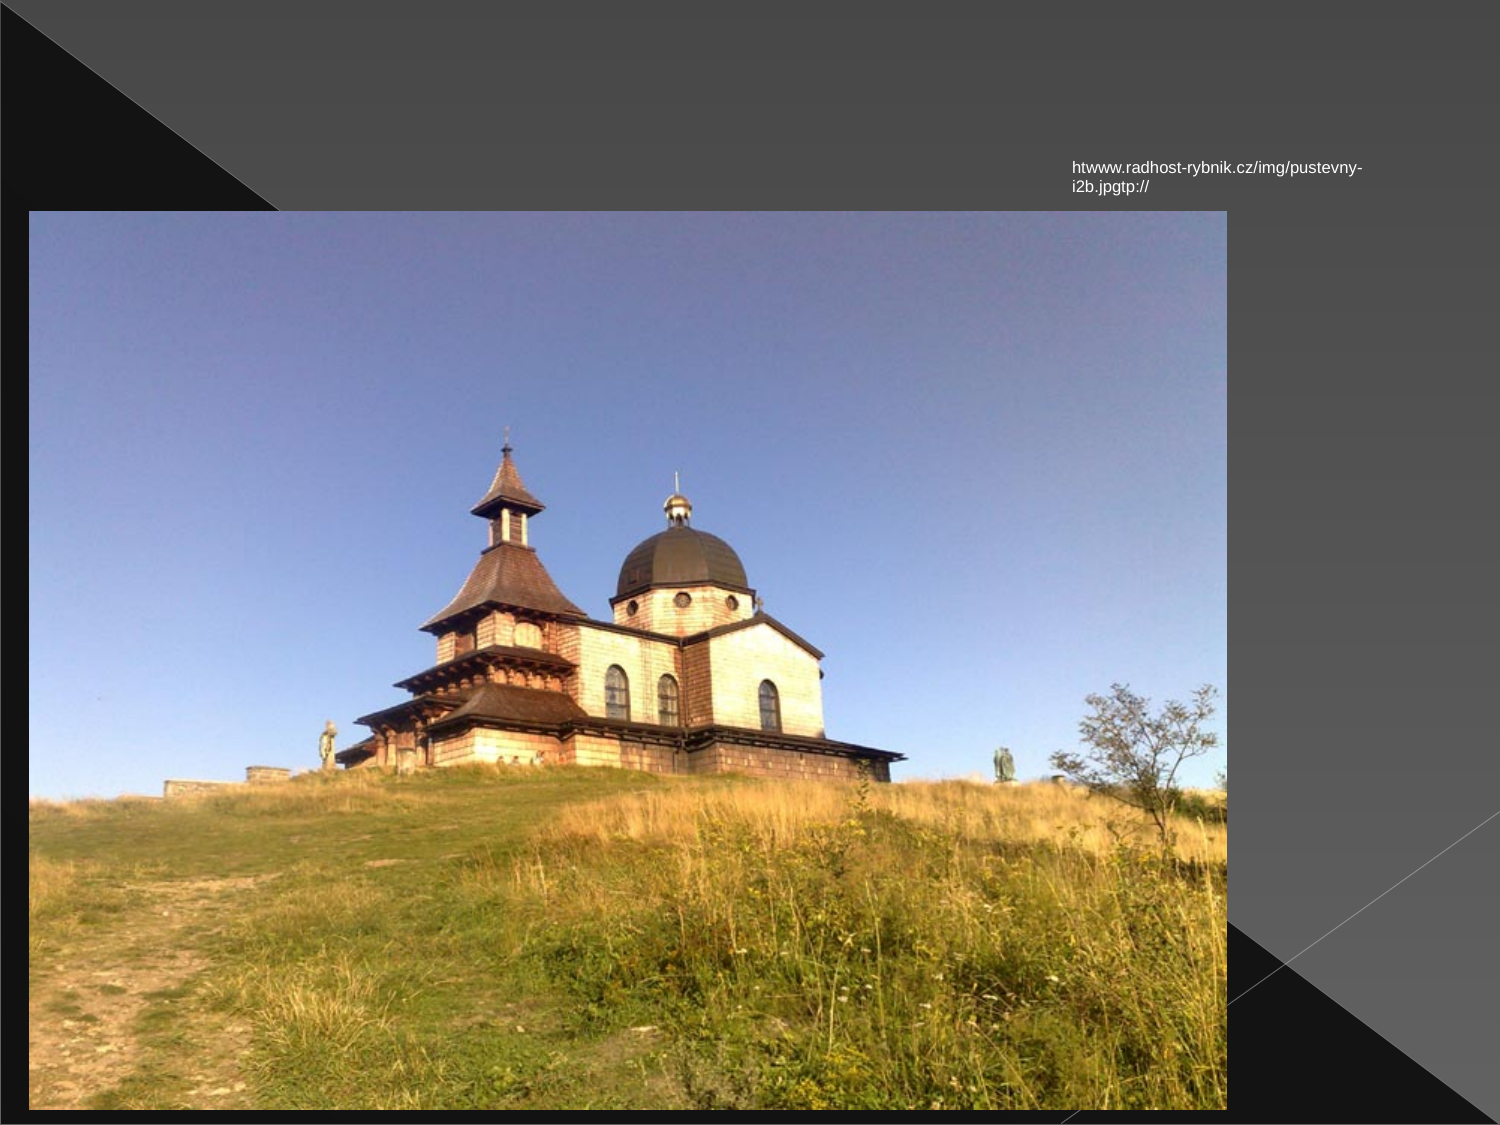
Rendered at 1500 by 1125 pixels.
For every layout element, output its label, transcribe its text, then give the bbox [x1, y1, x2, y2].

text_box htwww.radhost-rybnik.cz/img/pustevny-i2b.jpgtp:// [1057, 149, 1423, 204]
picture [29, 212, 1227, 1110]
